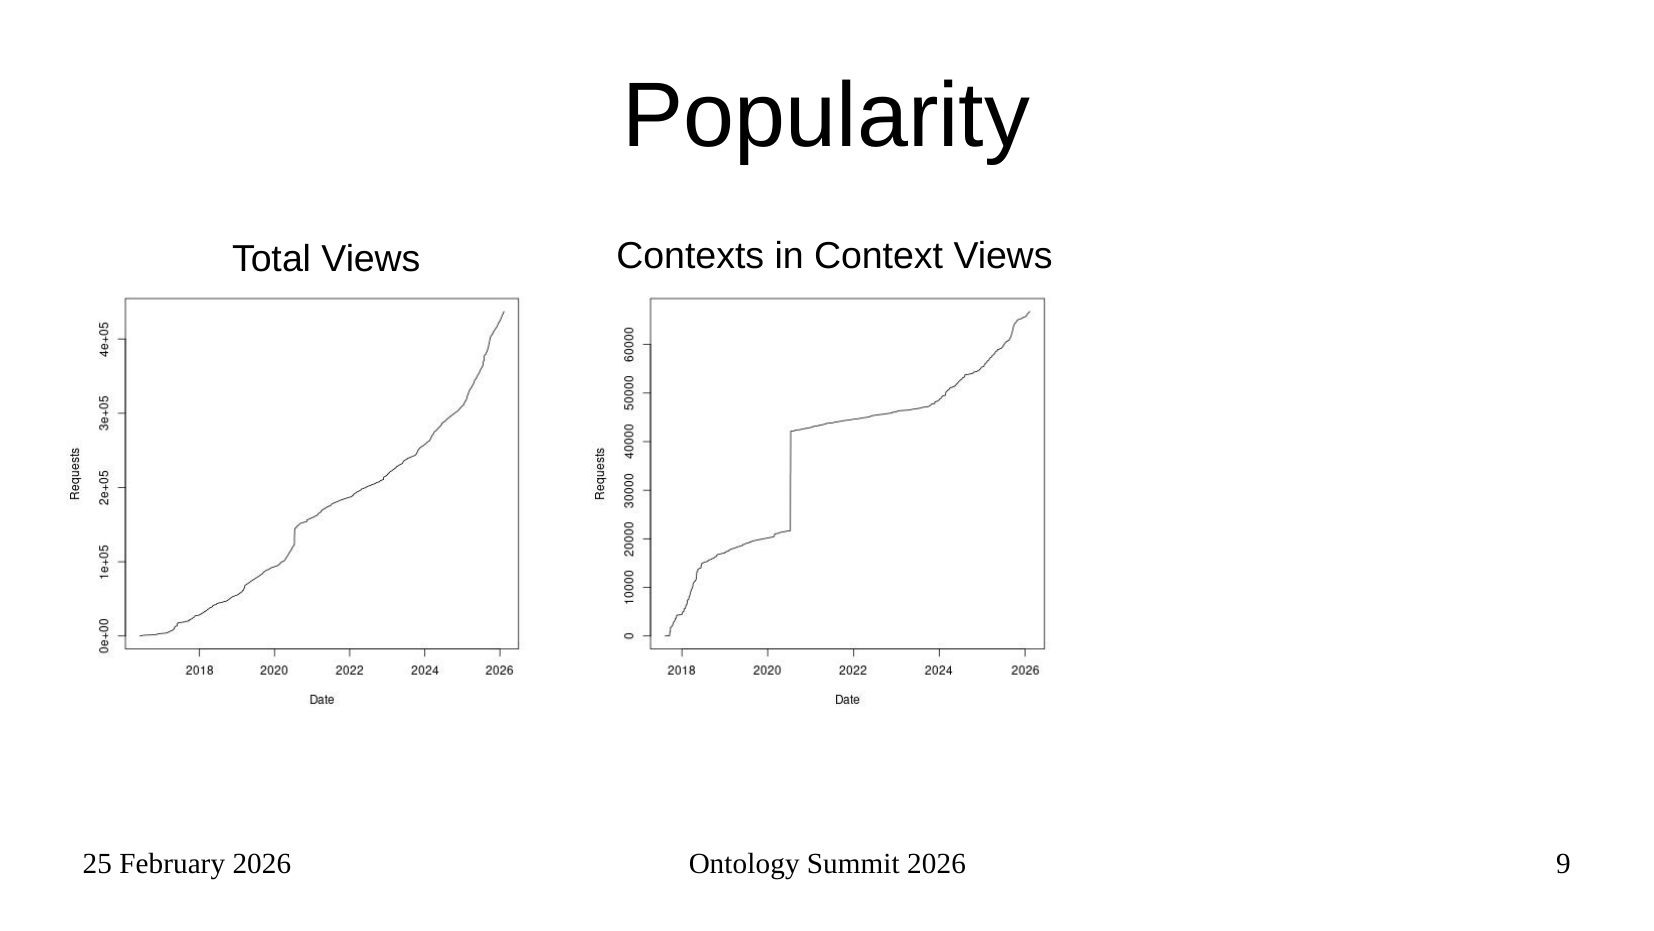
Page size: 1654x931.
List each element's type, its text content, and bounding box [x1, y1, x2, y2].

picture [66, 239, 549, 723]
text_box Contexts in Context Views [600, 226, 1069, 315]
text_box Total Views [212, 229, 441, 303]
title Popularity [82, 37, 1571, 193]
picture [591, 239, 1075, 723]
